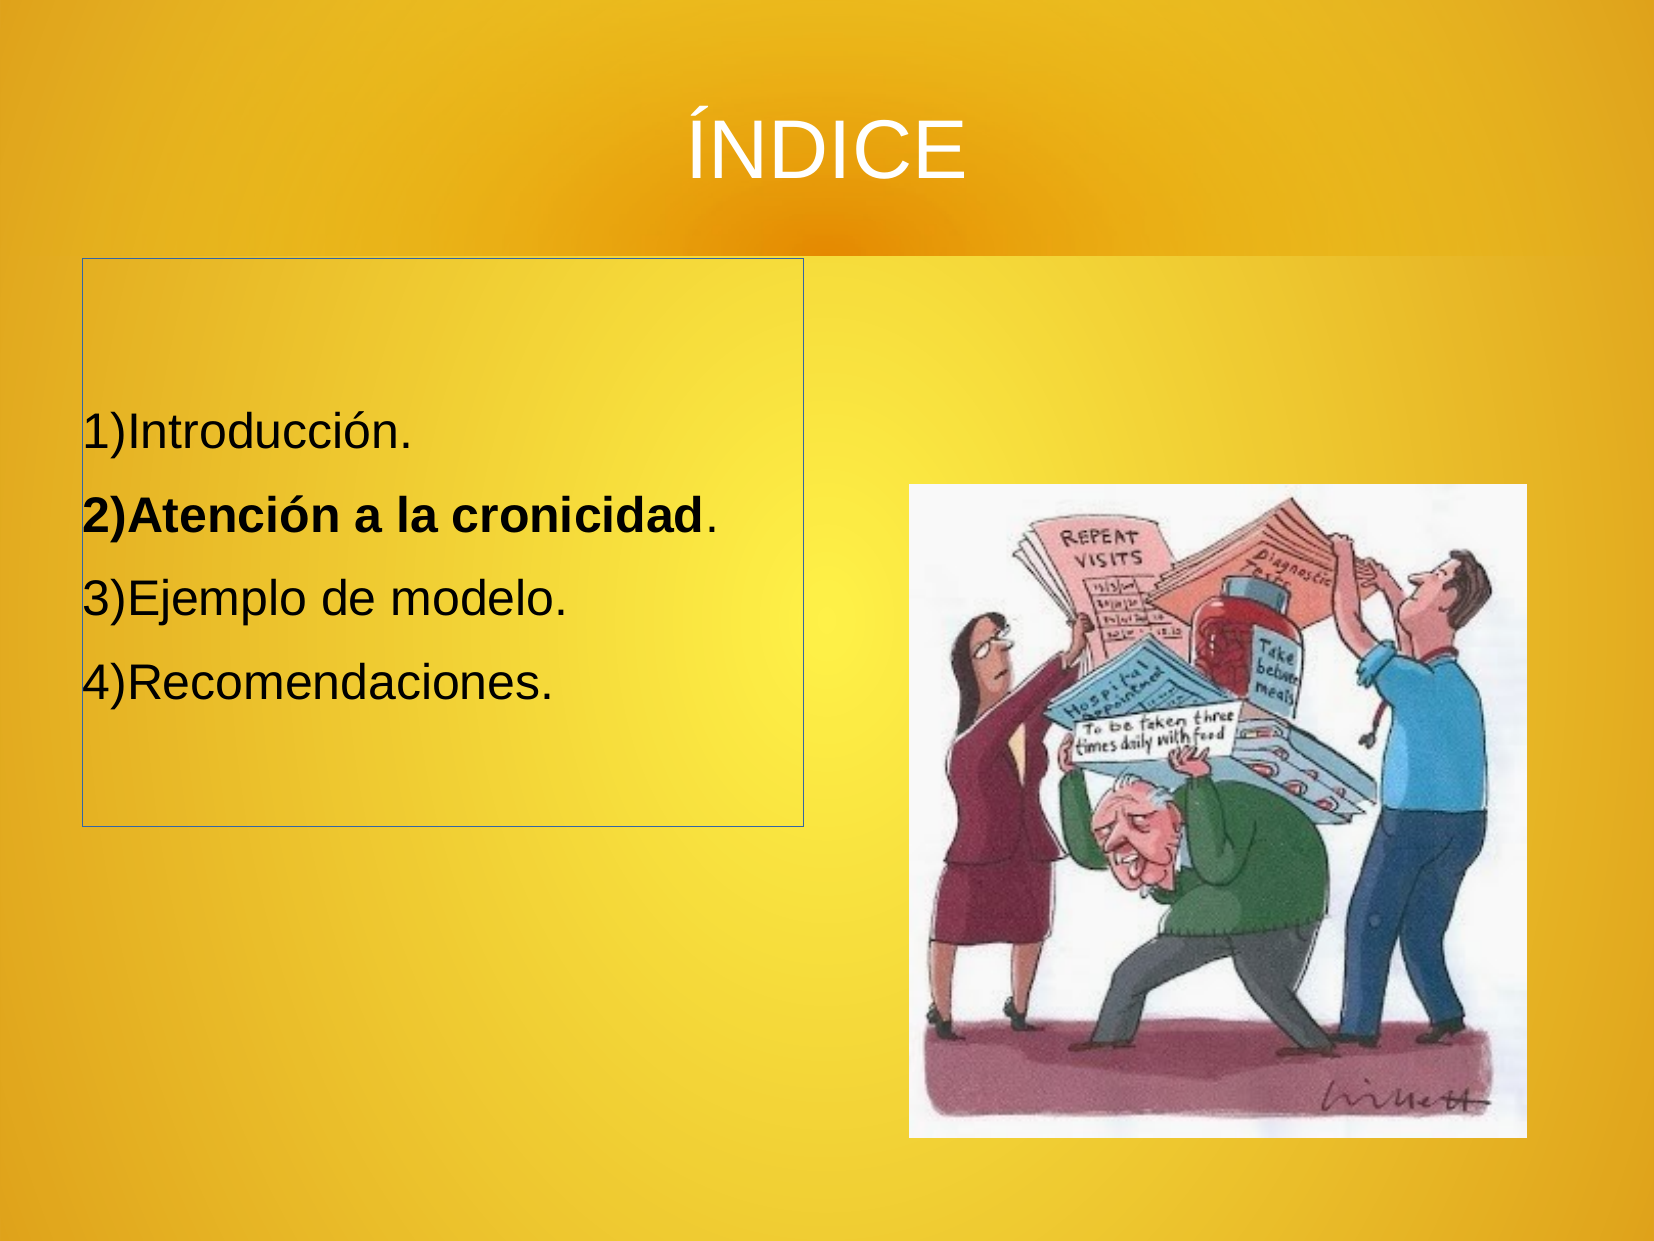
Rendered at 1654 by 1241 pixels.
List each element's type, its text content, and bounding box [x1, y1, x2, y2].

title ÍNDICE [82, 47, 1571, 252]
picture [909, 484, 1527, 1138]
subtitle Introducción. Atención a la cronicidad. Ejemplo de modelo. Recomendaciones. [82, 258, 804, 827]
